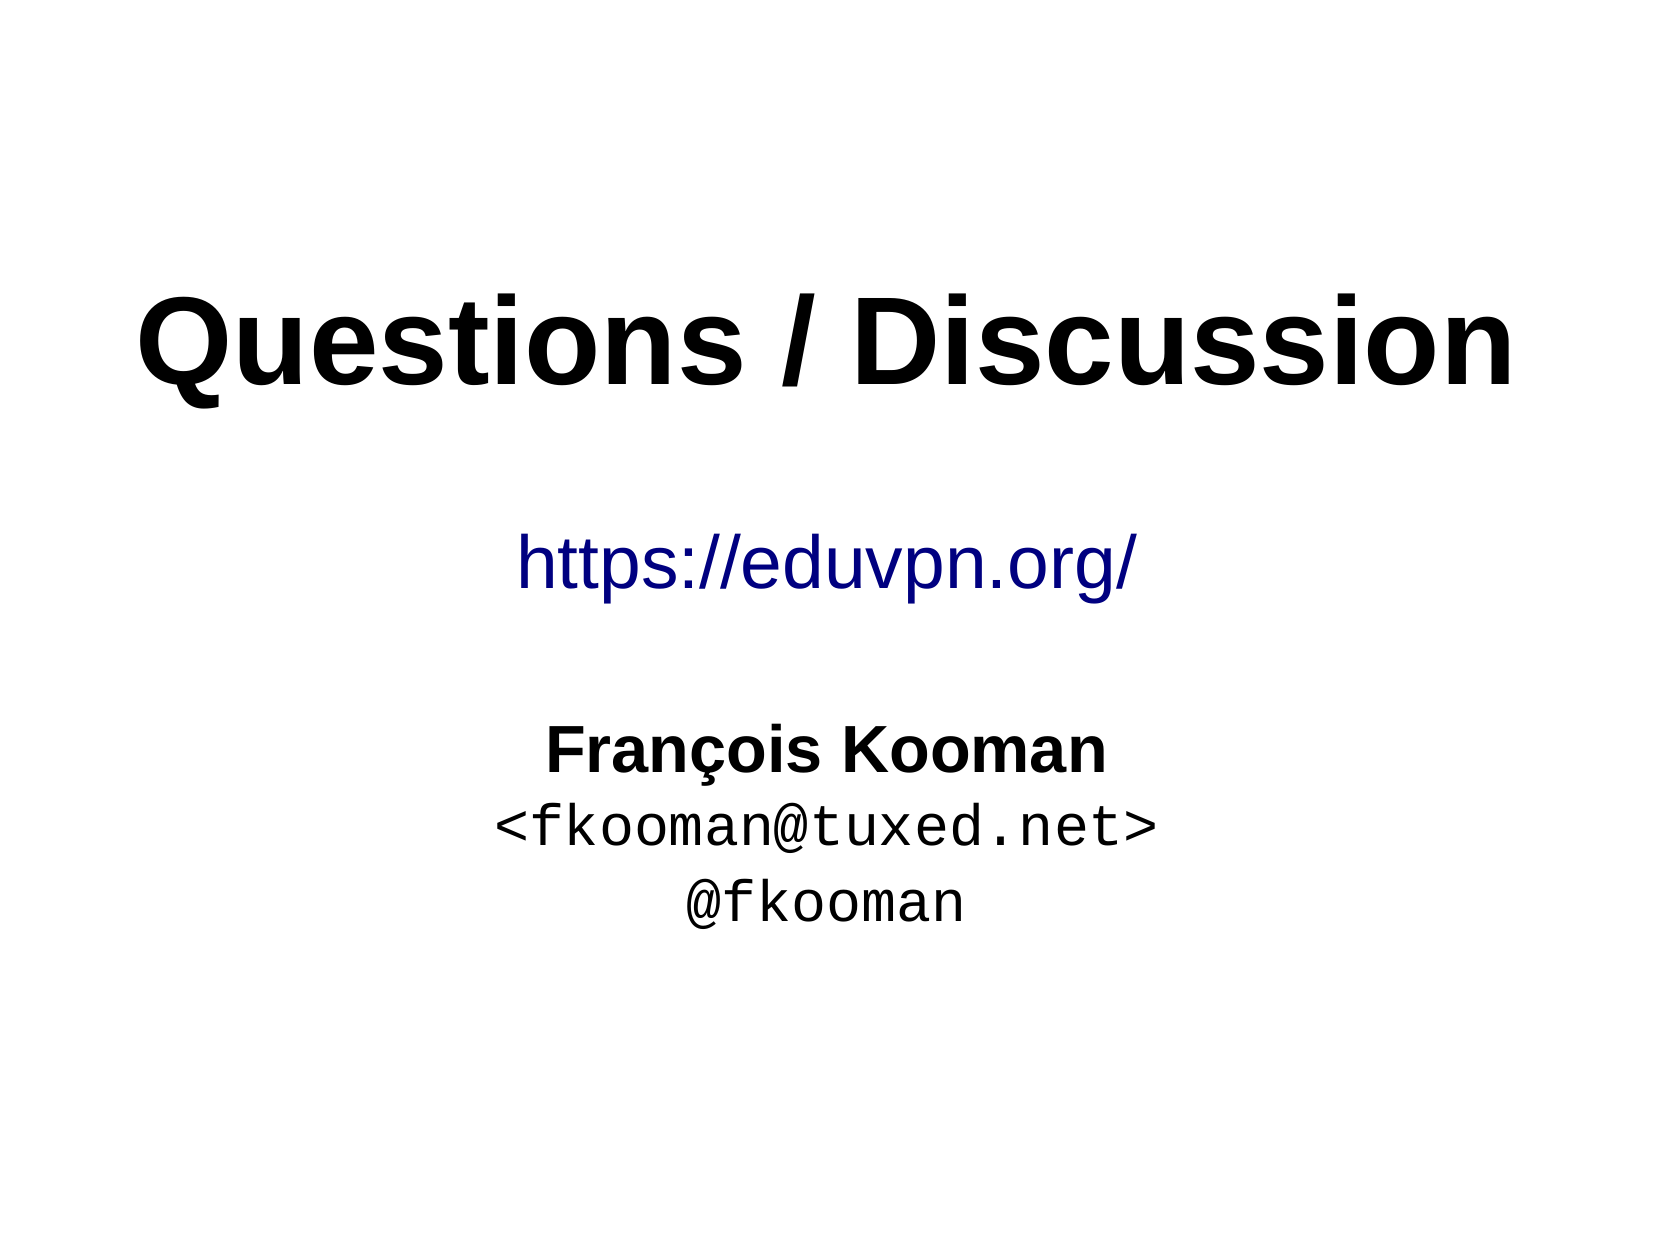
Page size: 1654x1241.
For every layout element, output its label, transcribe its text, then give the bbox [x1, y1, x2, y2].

subtitle Questions / Discussion https://eduvpn.org/ François Kooman <fkooman@tuxed.net> @fkooman [82, 0, 1571, 1192]
